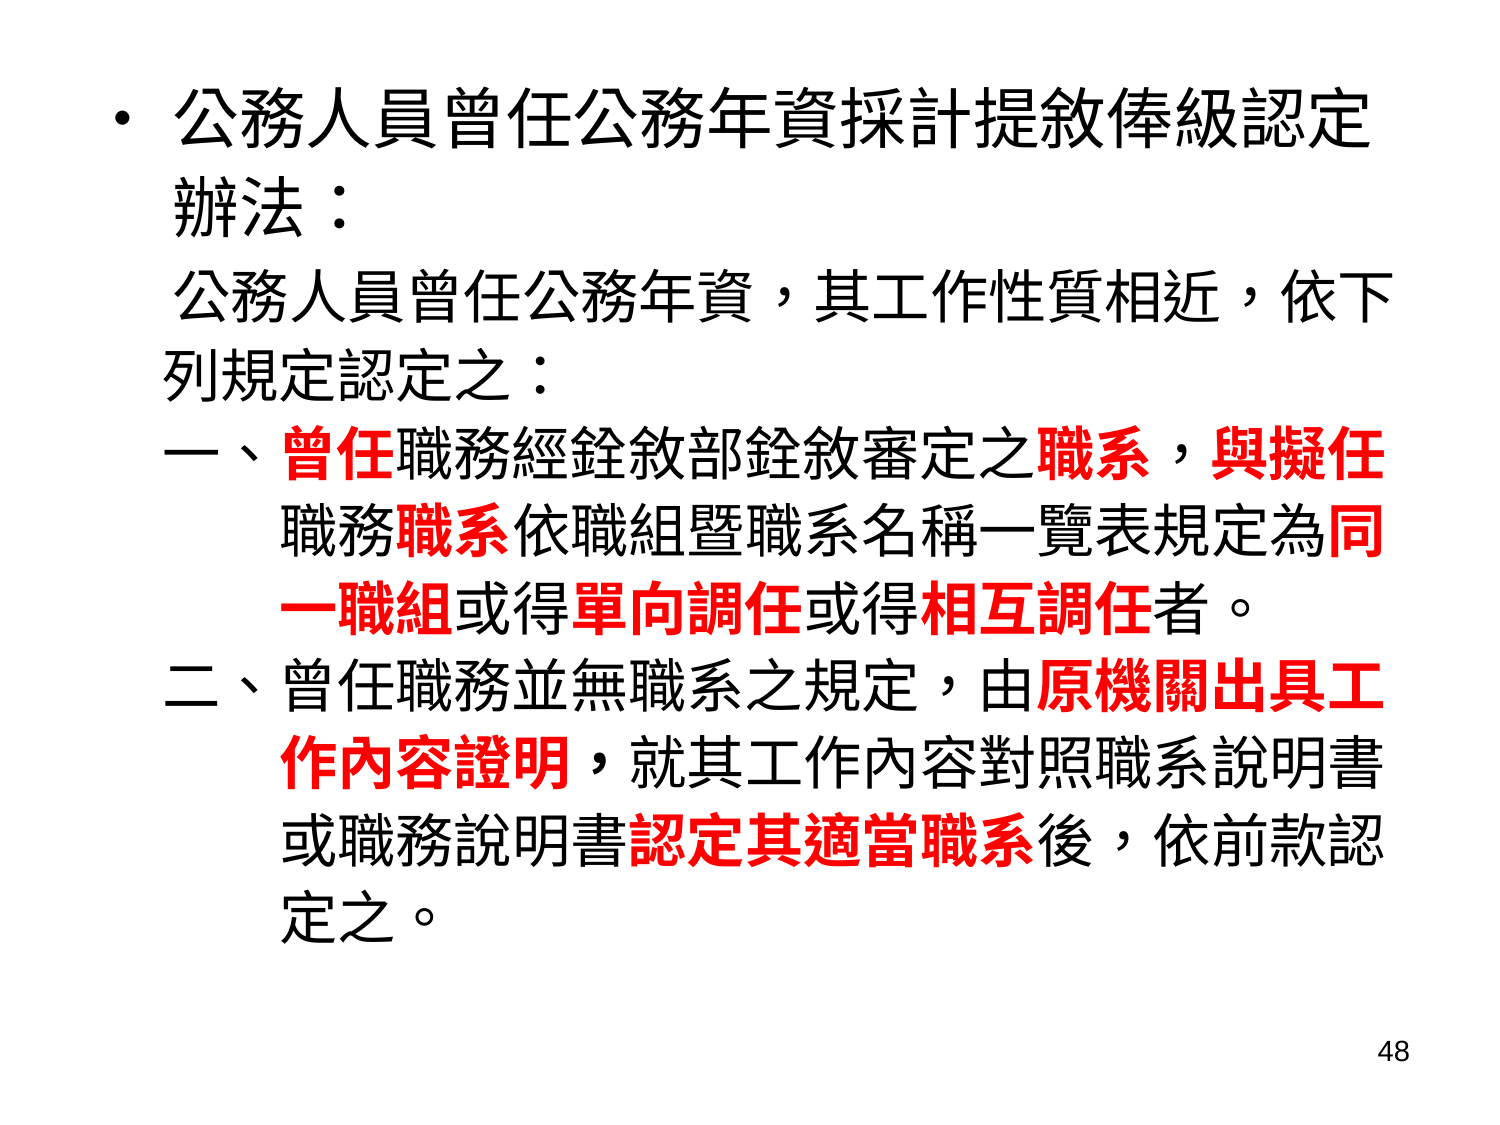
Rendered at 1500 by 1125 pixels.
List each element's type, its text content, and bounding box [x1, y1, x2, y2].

list •公務人員曾任公務年資採計提敘俸級認定 辦法： 公務人員曾任公務年資，其工作性質相近，依下 列規定認定之： 一、曾任職務經銓敘部銓敘審定之職系，與擬任 職務職系依職組暨職系名稱一覽表規定為同 一職組或得單向調任或得相互調任者。 二、曾任職務並無職系之規定，由原機關出具工 作內容證明，就其工作內容對照職系說明書 或職務說明書認定其適當職系後，依前款認 定之。 [75, 78, 1426, 1005]
